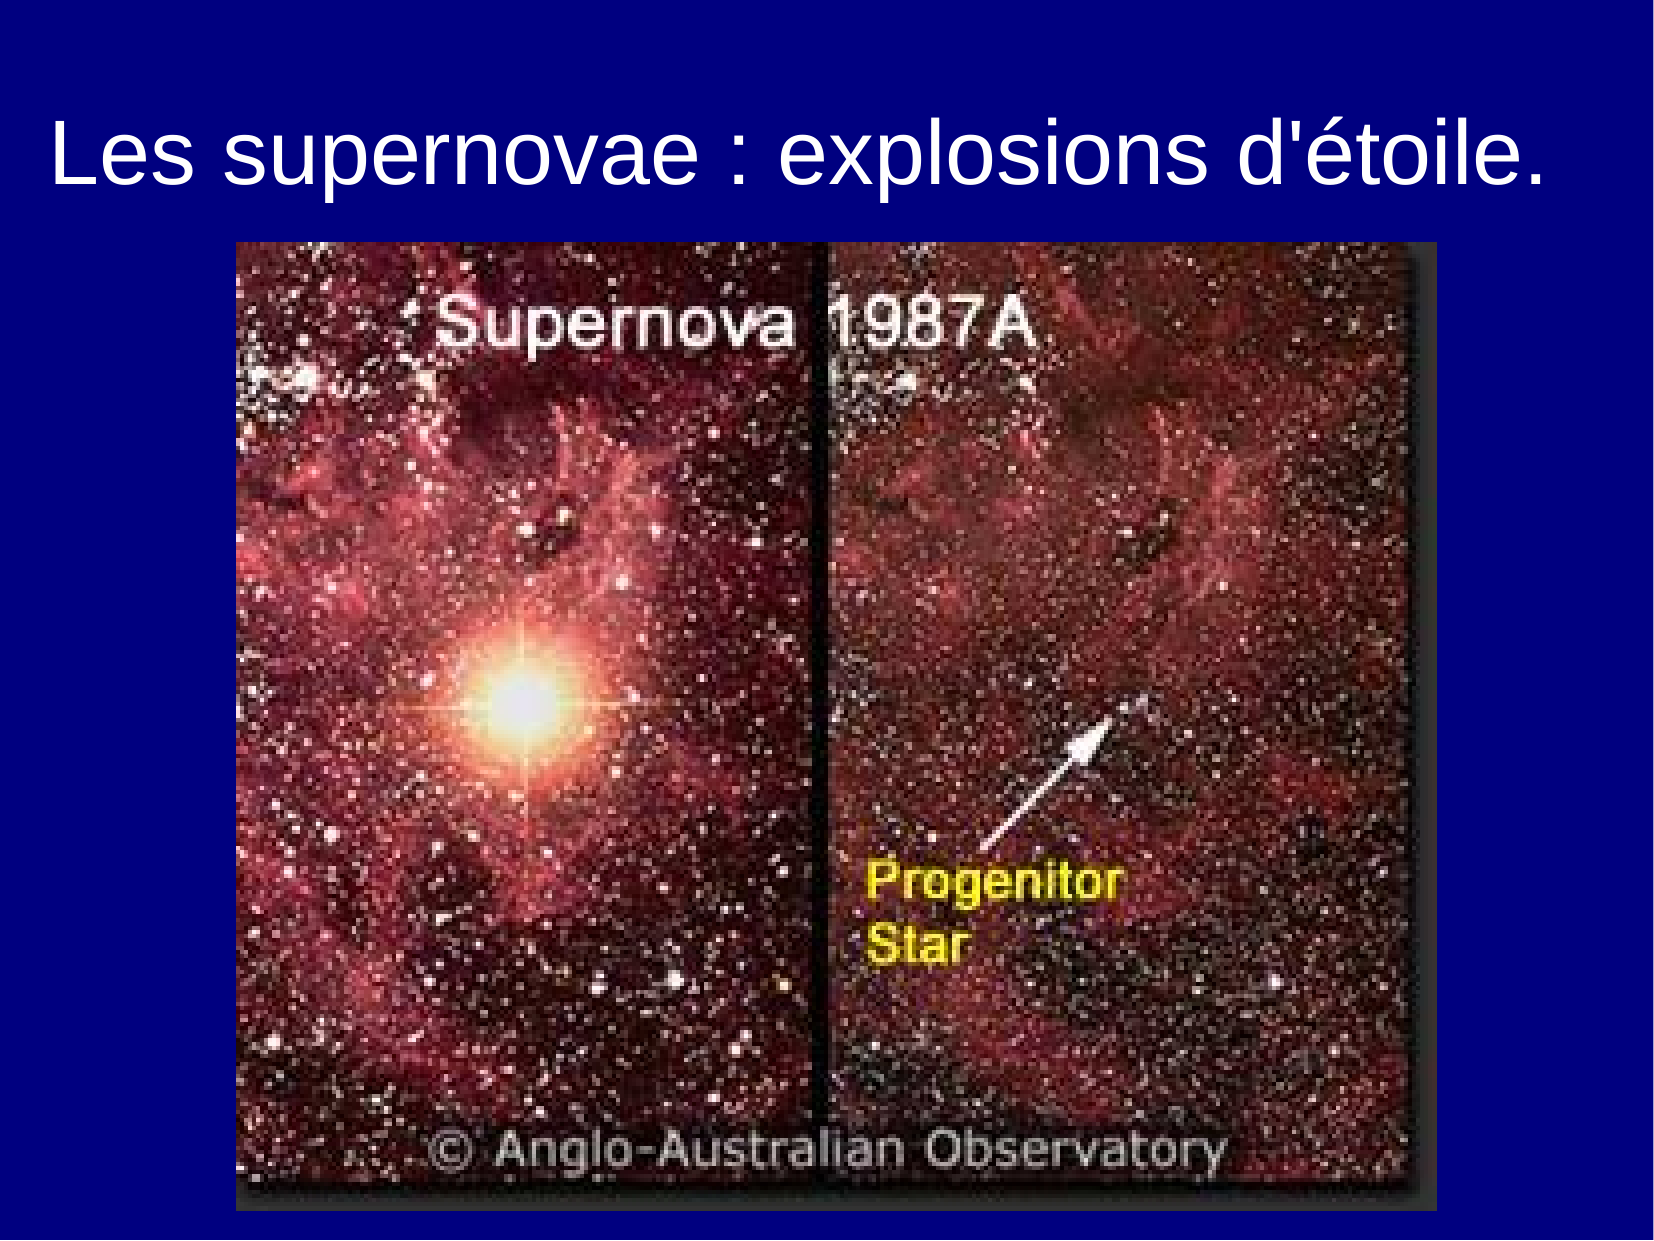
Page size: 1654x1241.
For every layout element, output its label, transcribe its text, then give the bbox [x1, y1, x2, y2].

picture [236, 242, 1437, 1211]
title Les supernovae : explosions d'étoile. [29, 49, 1571, 257]
